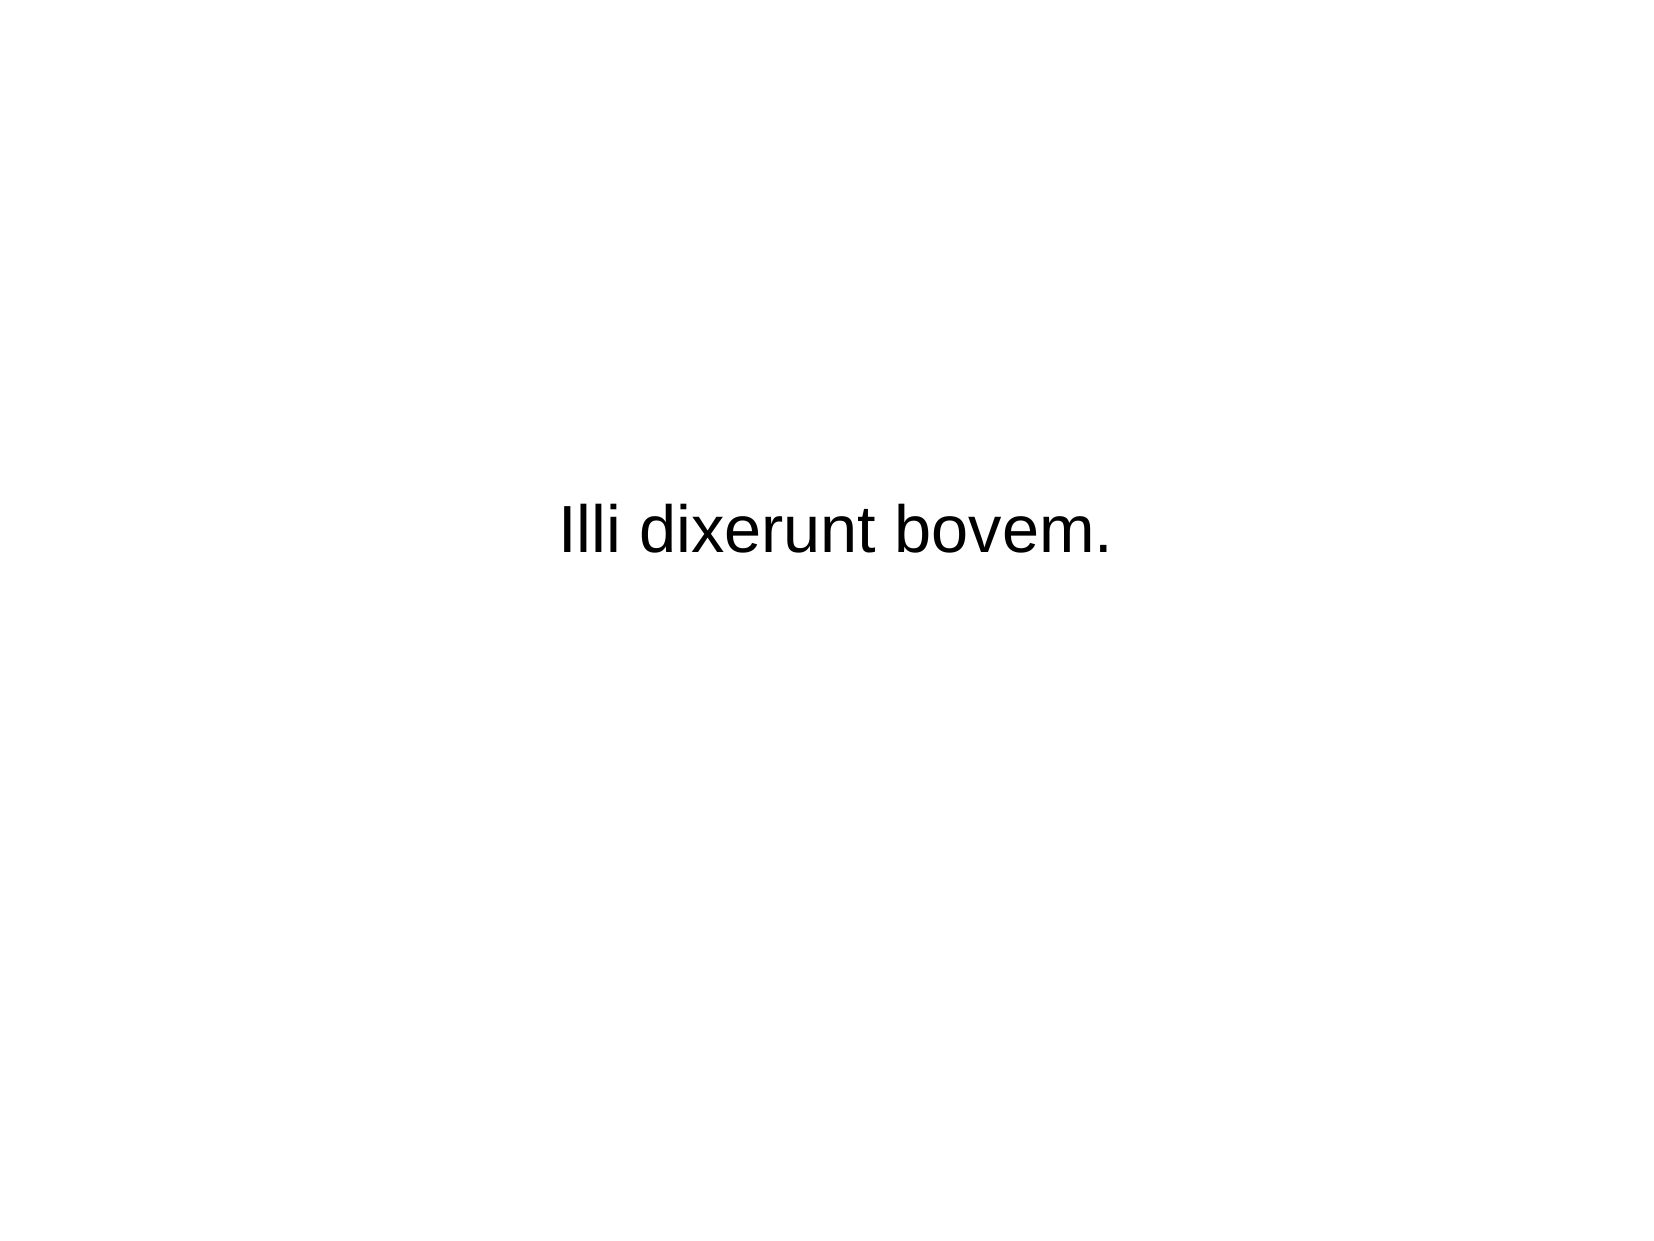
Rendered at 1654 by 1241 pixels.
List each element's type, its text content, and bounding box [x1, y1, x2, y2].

subtitle Illi dixerunt bovem. [82, 49, 1571, 1010]
